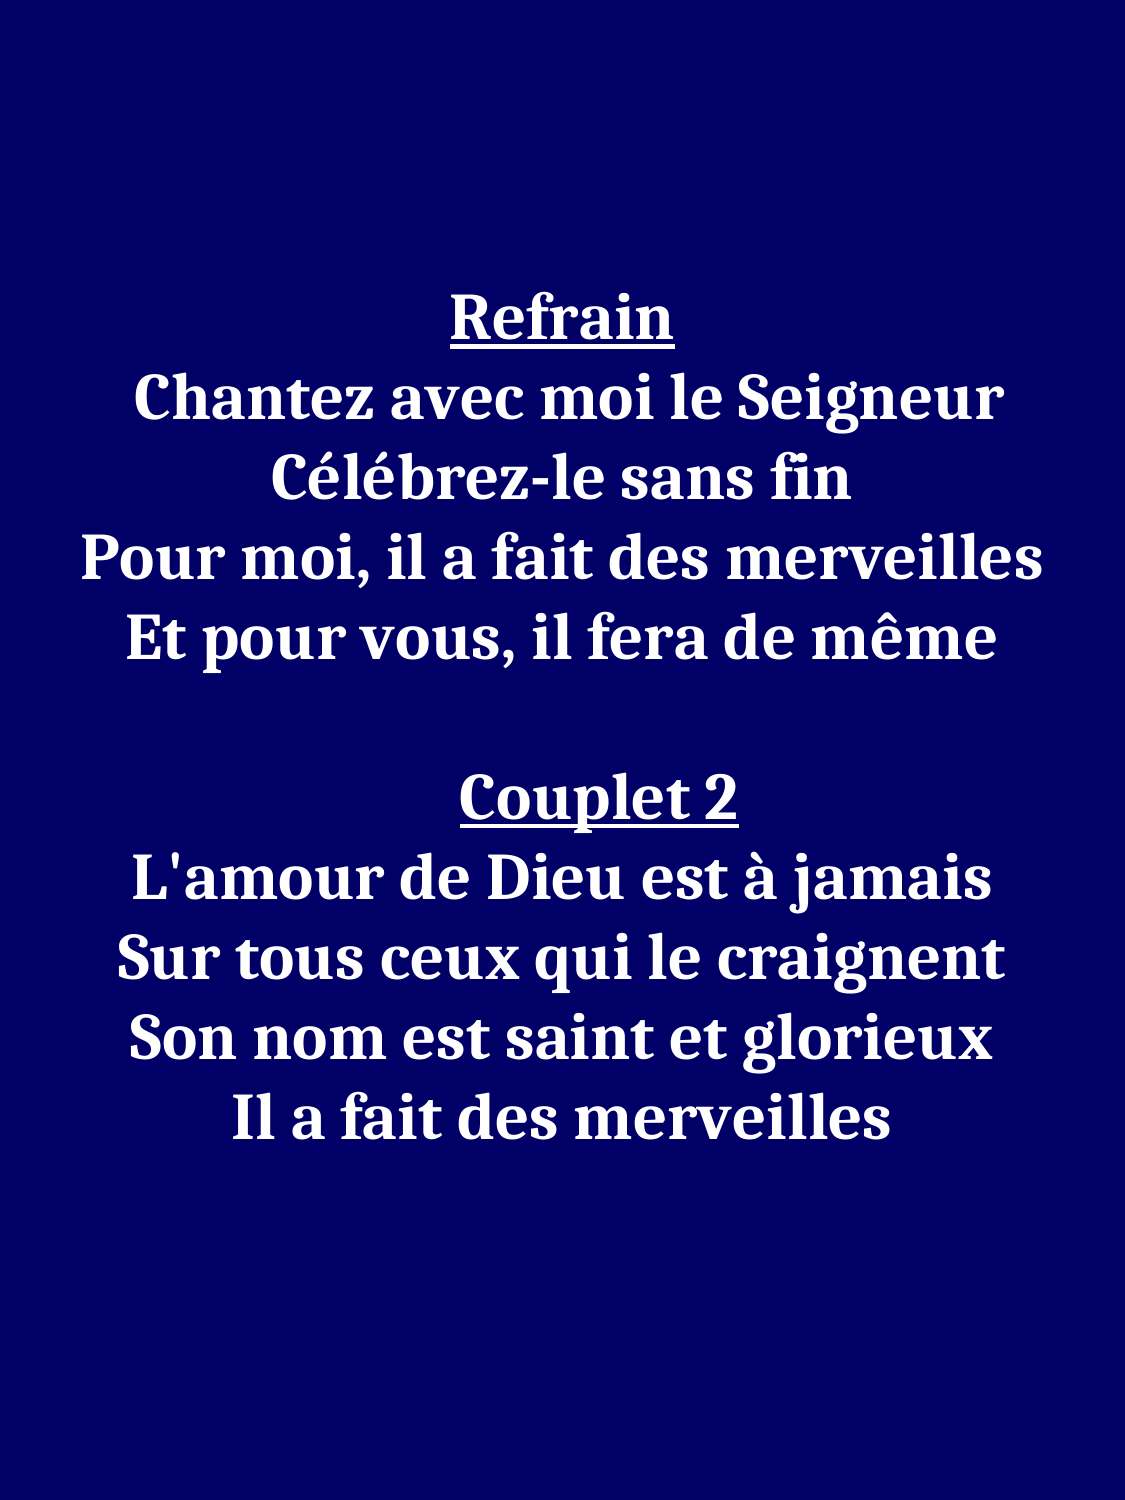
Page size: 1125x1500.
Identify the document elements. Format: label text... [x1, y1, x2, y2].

text_box Refrain Chantez avec moi le Seigneur Célébrez-le sans fin Pour moi, il a fait des merveilles Et pour vous, il fera de même Couplet 2 L'amour de Dieu est à jamais Sur tous ceux qui le craignent Son nom est saint et glorieux Il a fait des merveilles [0, 265, 1125, 1321]
